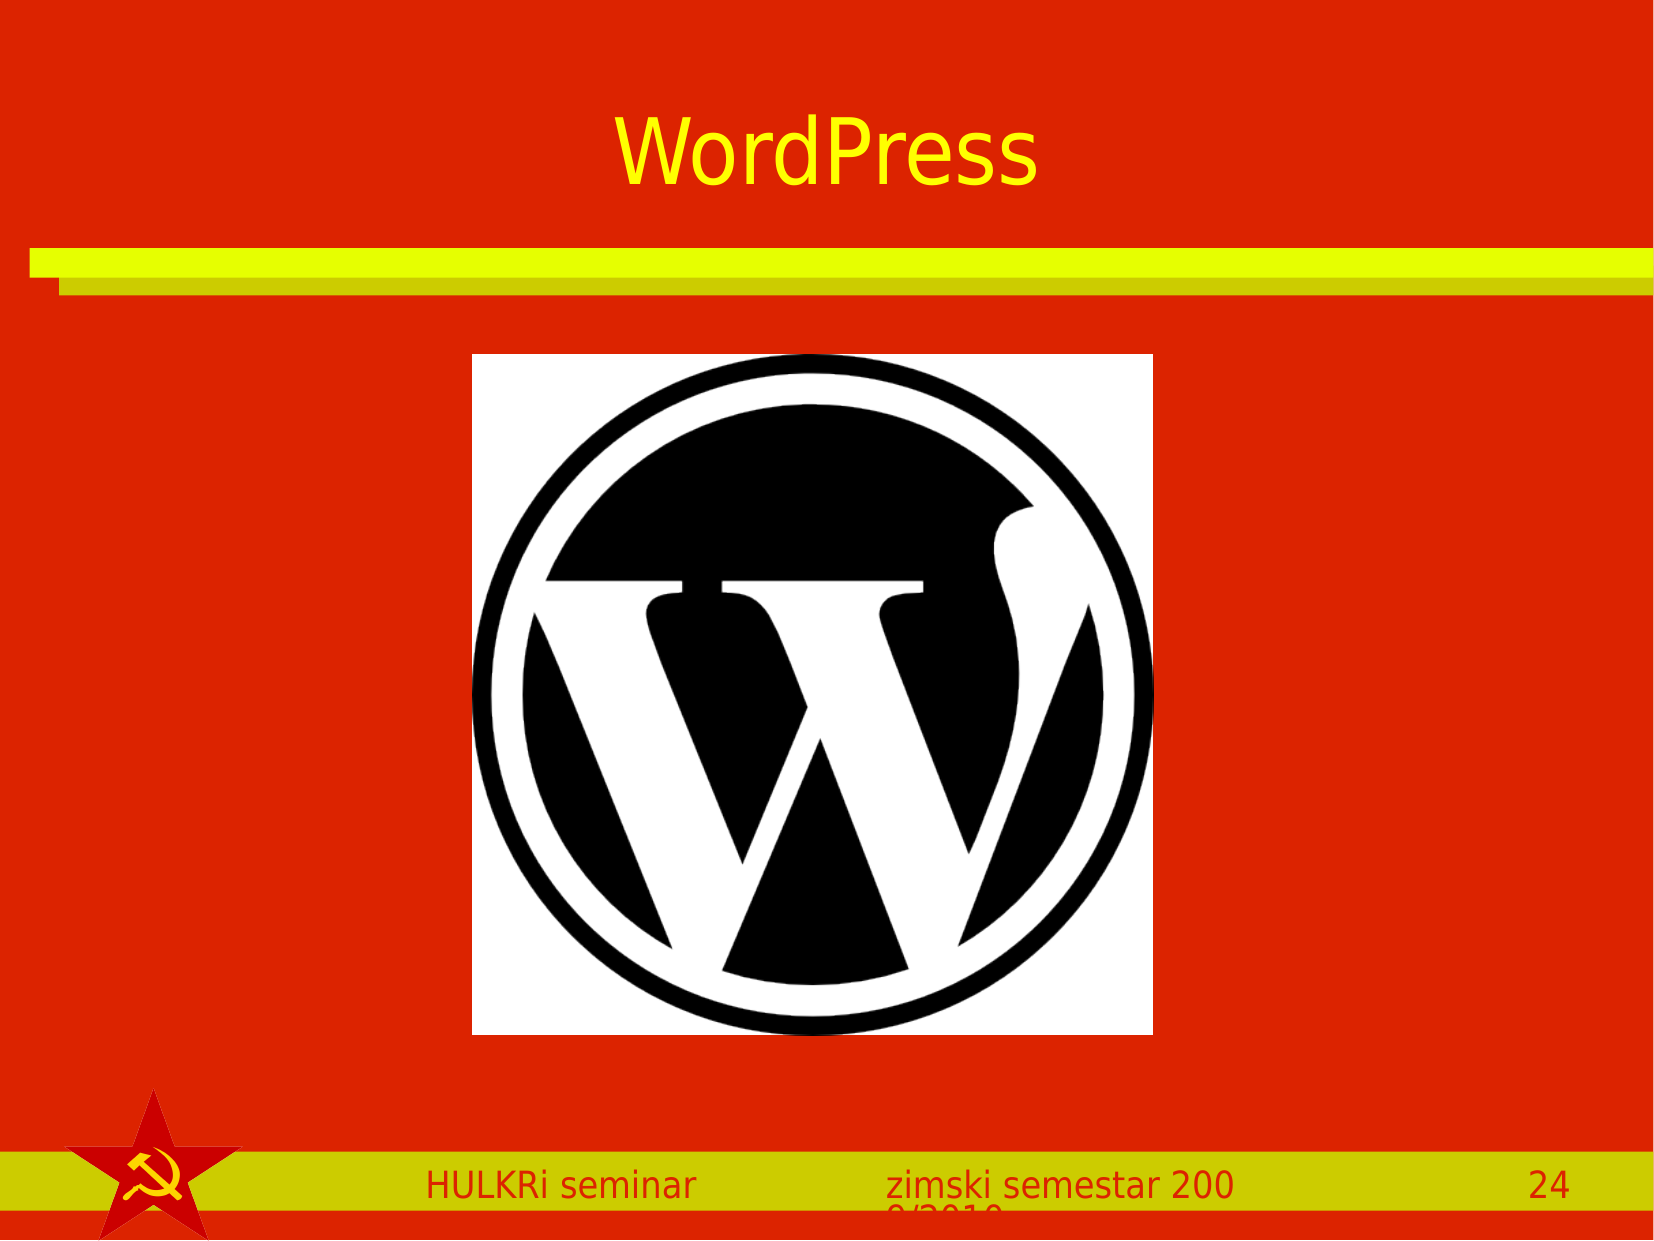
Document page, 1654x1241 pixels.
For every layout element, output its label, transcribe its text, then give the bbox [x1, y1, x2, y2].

picture [472, 354, 1154, 1036]
title WordPress [82, 56, 1571, 250]
picture [64, 1088, 243, 1241]
